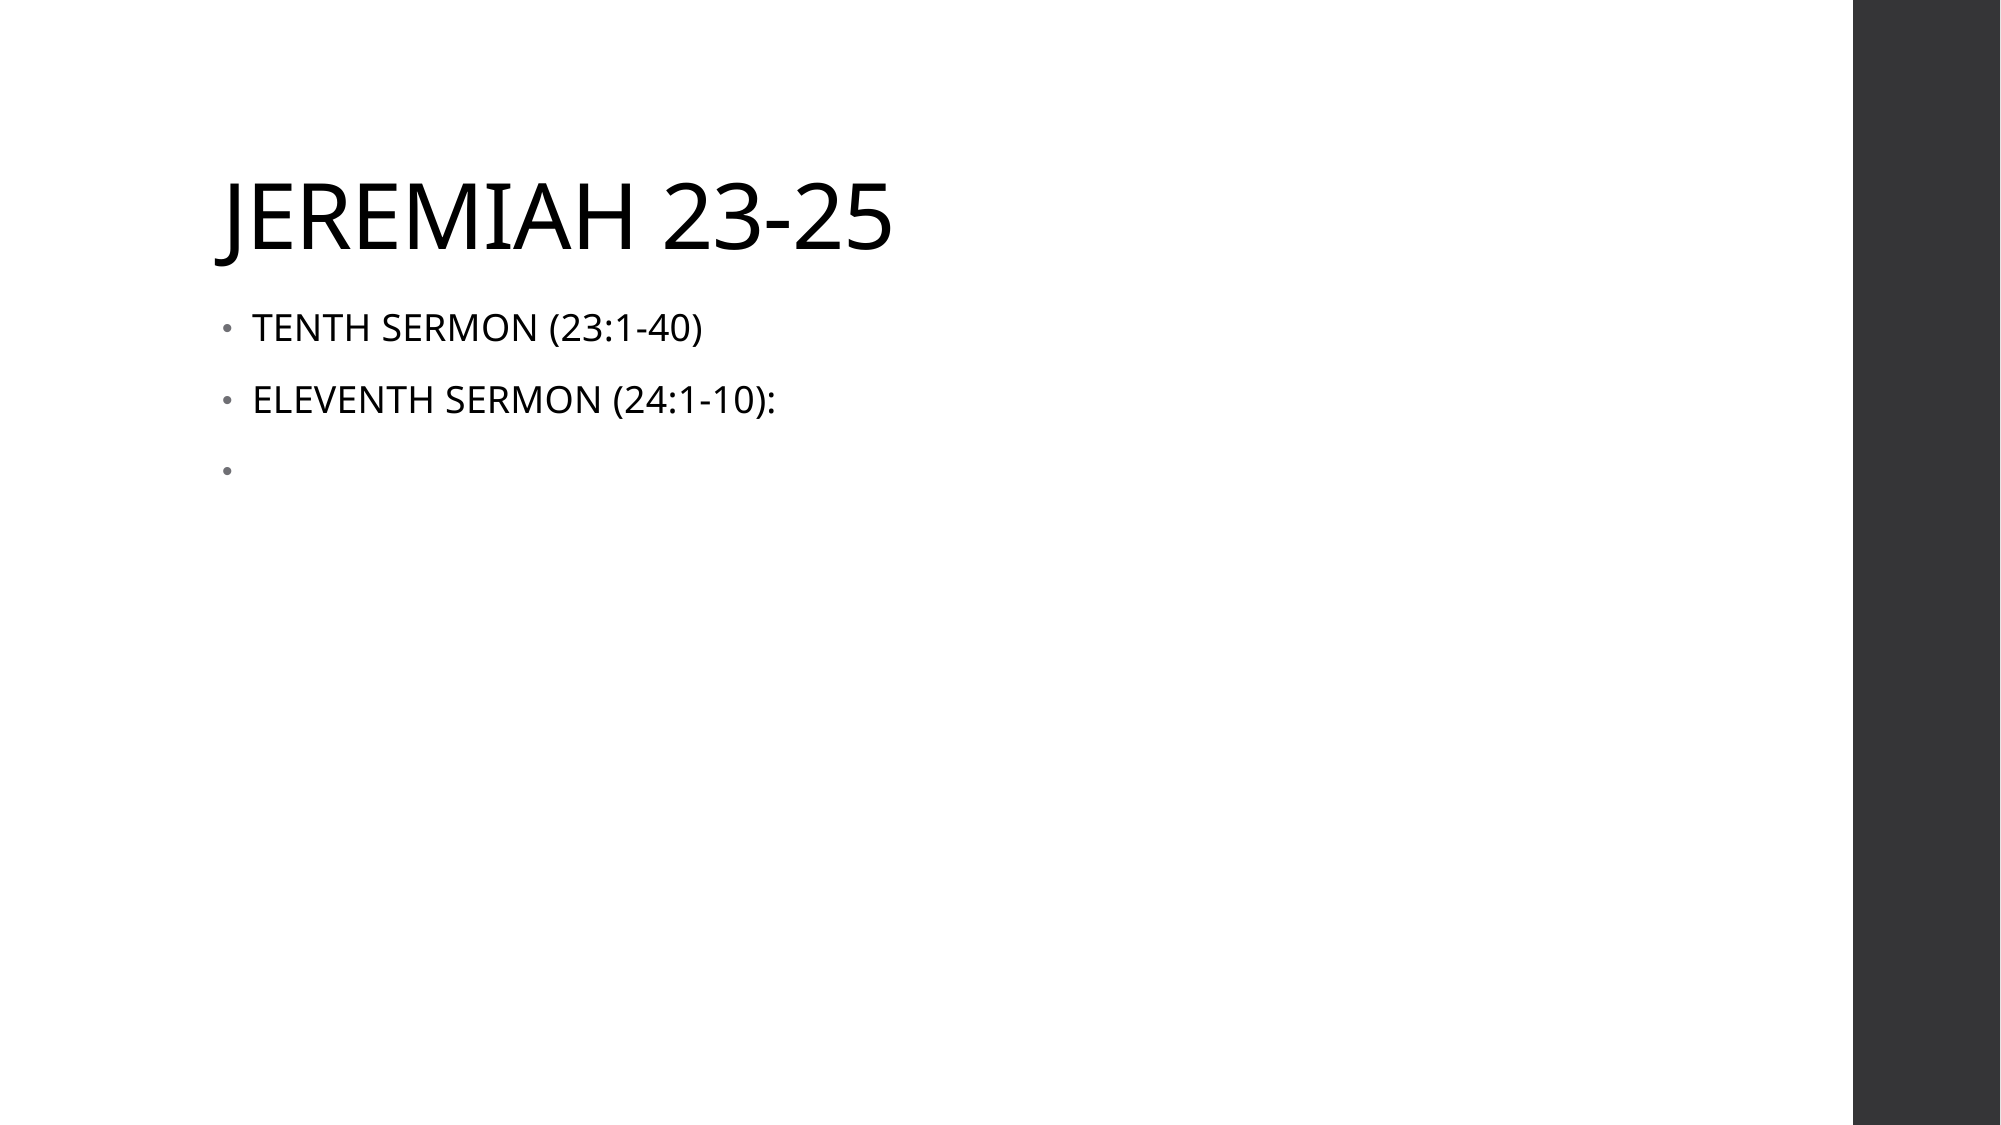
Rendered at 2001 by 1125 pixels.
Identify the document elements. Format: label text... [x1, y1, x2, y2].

list TENTH SERMON (23:1-40) ELEVENTH SERMON (24:1-10): [206, 299, 1617, 1014]
title JEREMIAH 23-25 [206, 60, 1797, 278]
